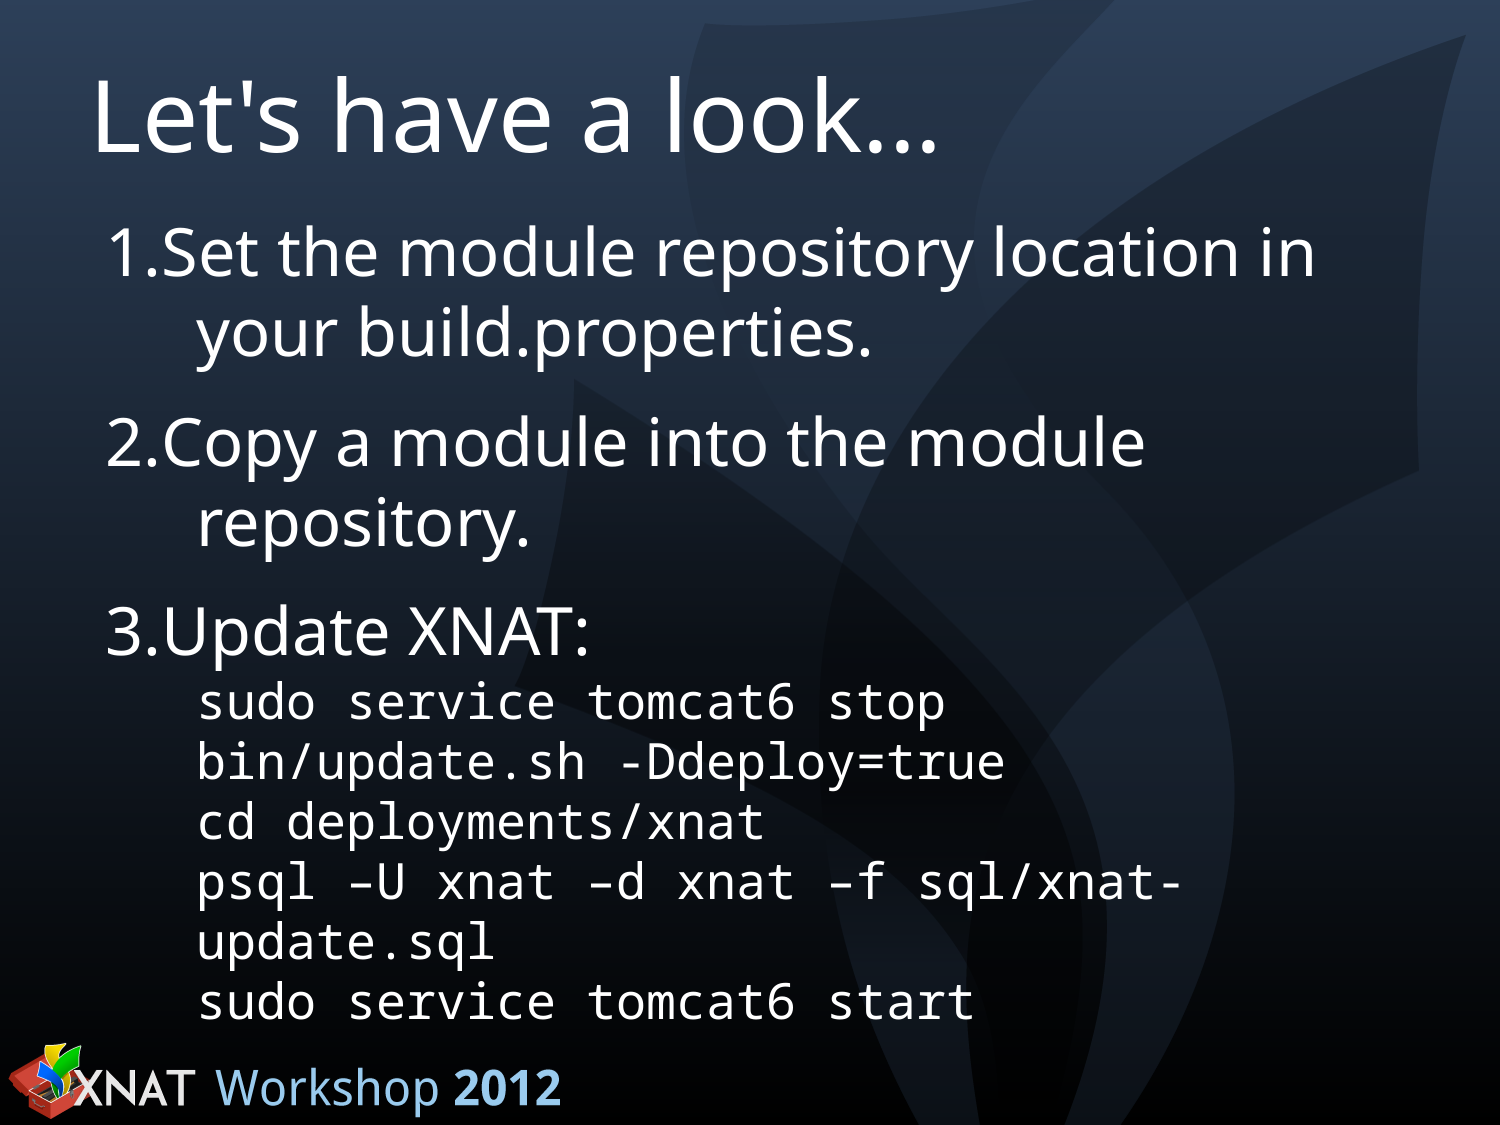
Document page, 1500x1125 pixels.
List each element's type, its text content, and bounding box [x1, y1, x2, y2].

title Let's have a look... [75, 45, 1425, 188]
text_box Set the module repository location in your build.properties. Copy a module into the module repository. Update XNAT: sudo service tomcat6 stop bin/update.sh -Ddeploy=true cd deployments/xnat psql –U xnat –d xnat –f sql/xnat-update.sql sudo service tomcat6 start [90, 202, 1441, 945]
picture [0, 0, 1500, 1125]
